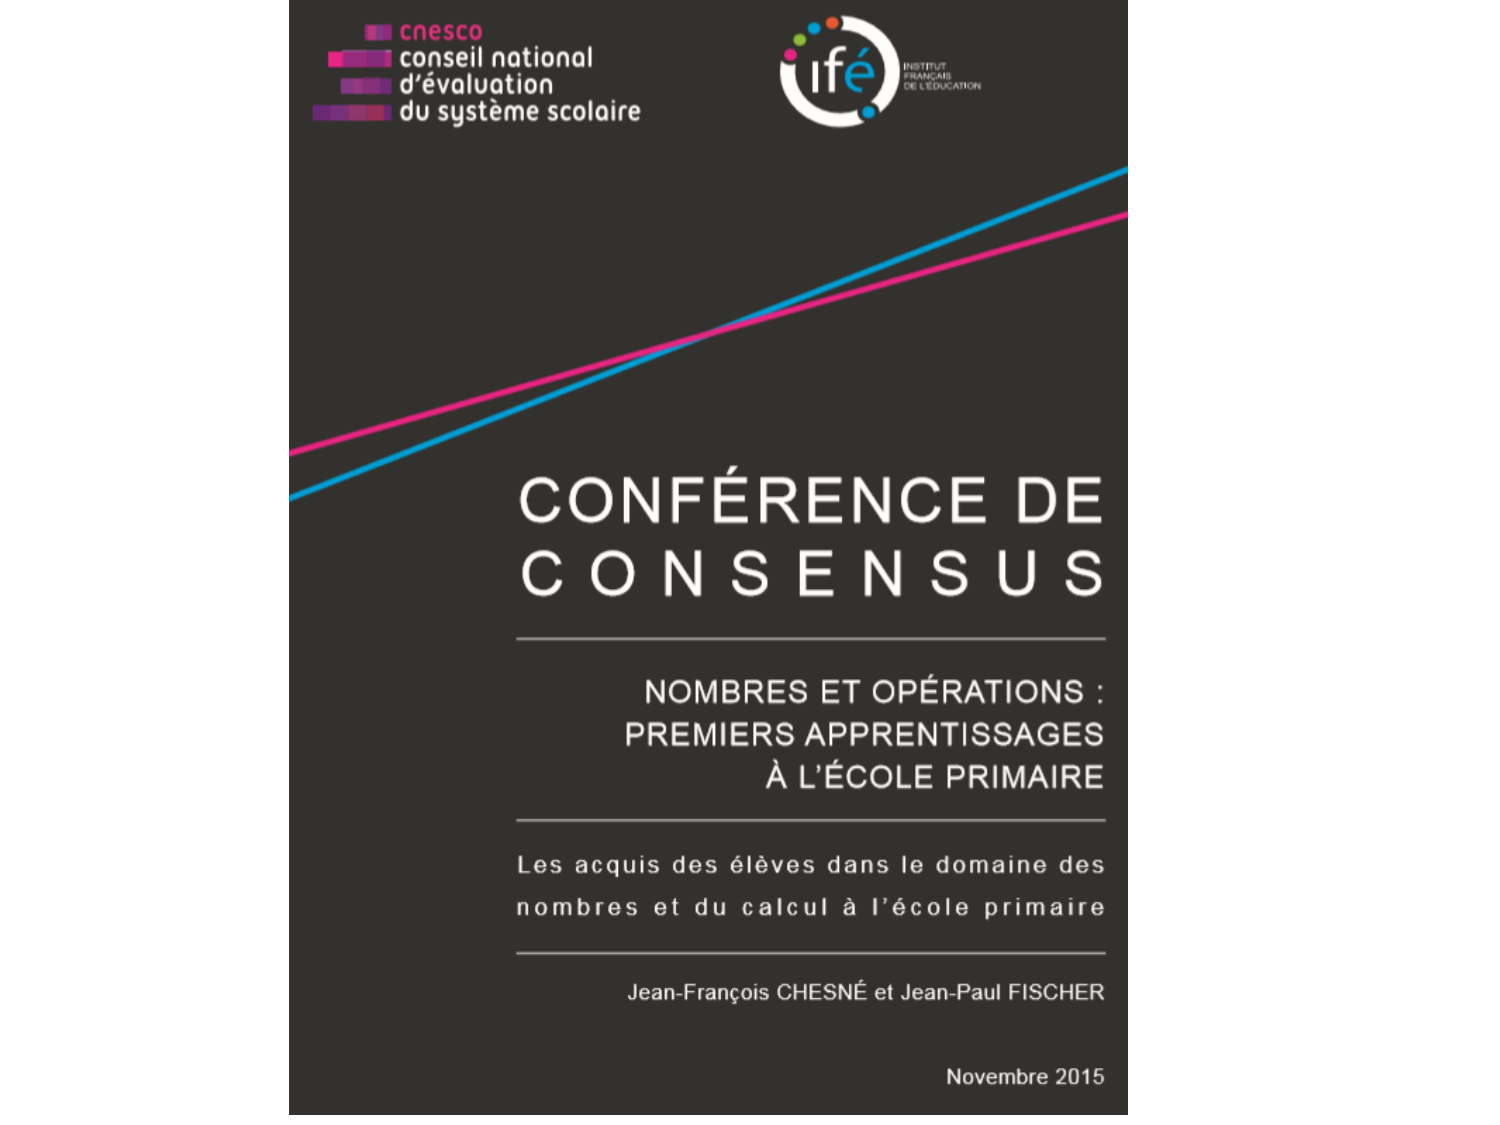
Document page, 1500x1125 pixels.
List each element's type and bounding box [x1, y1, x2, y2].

picture [289, 0, 1128, 1115]
